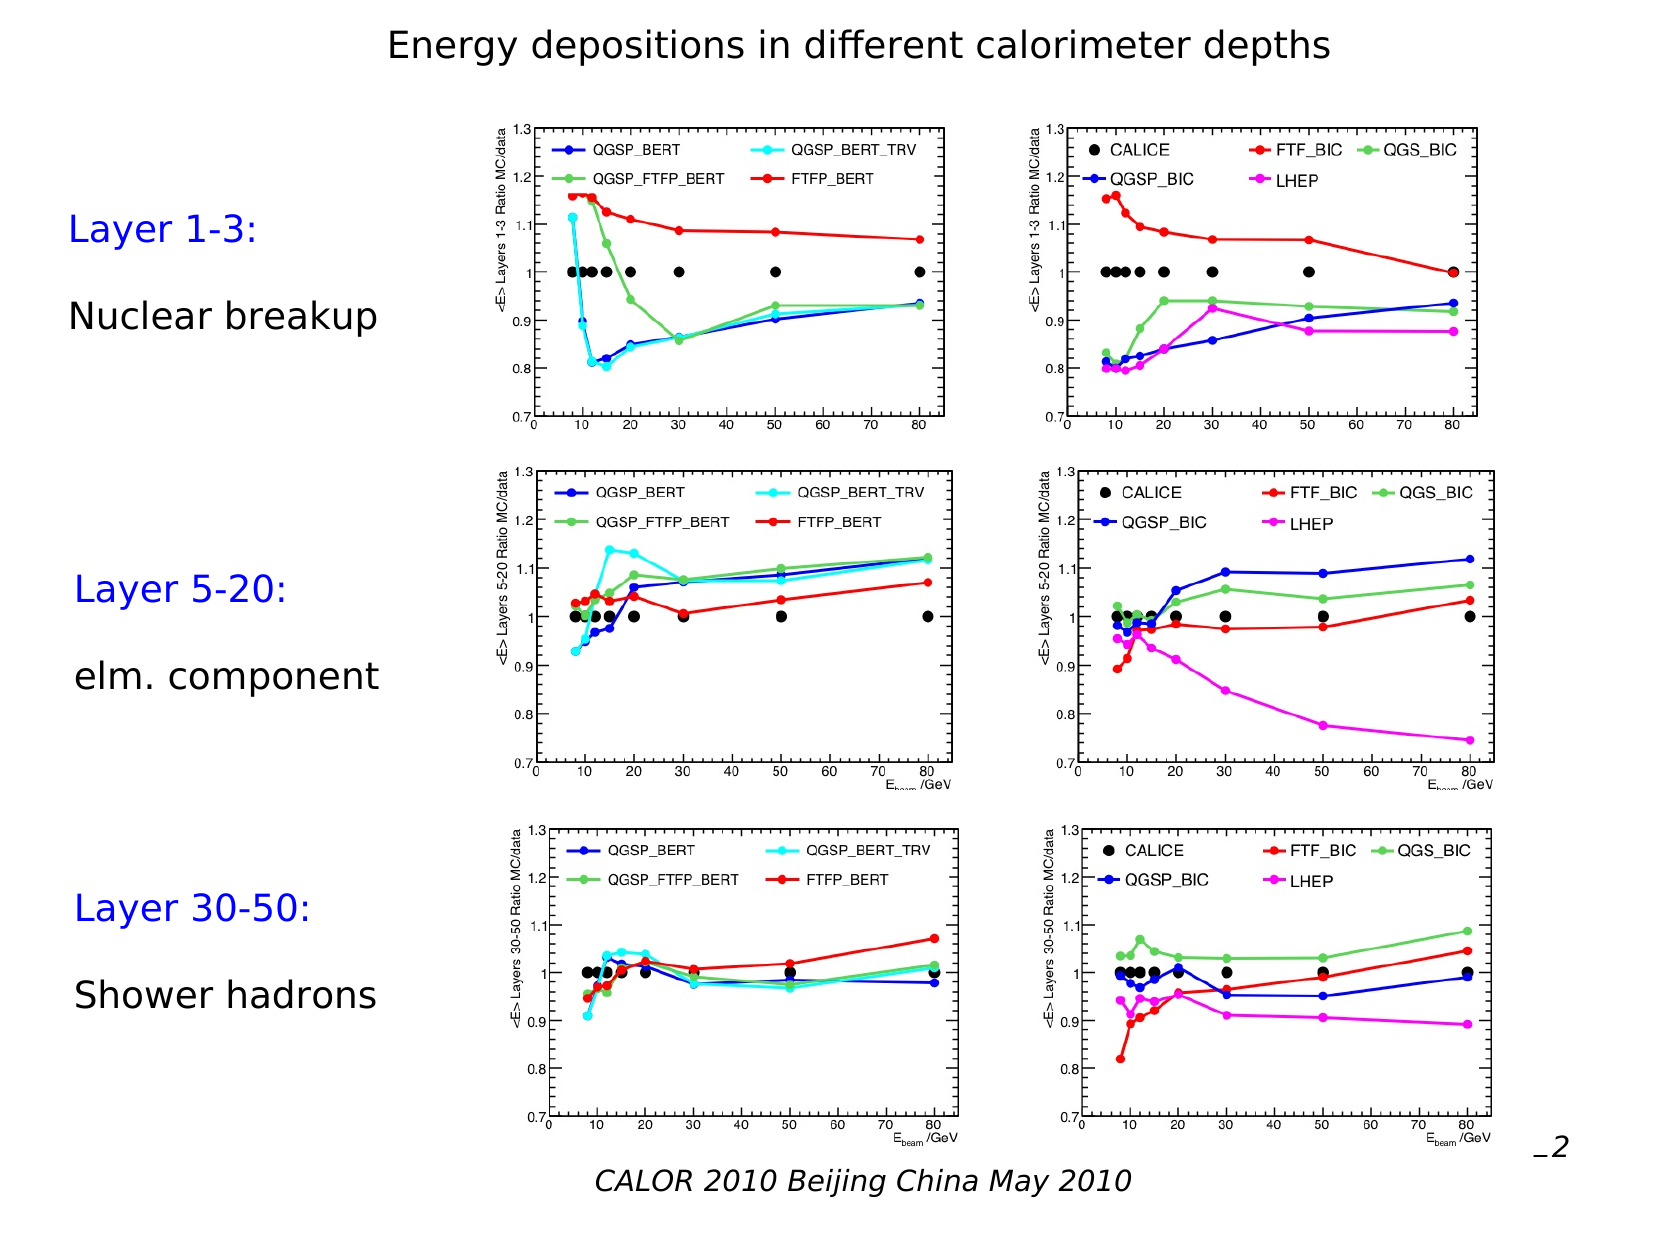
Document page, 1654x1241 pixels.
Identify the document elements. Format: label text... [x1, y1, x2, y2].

text_box Layer 30-50: Shower hadrons [59, 879, 386, 1025]
text_box Layer 5-20: elm. component [59, 560, 389, 706]
text_box Energy depositions in different calorimeter depths [372, 16, 1327, 76]
picture [472, 89, 1557, 1155]
text_box Layer 1-3: Nuclear breakup [53, 200, 387, 346]
